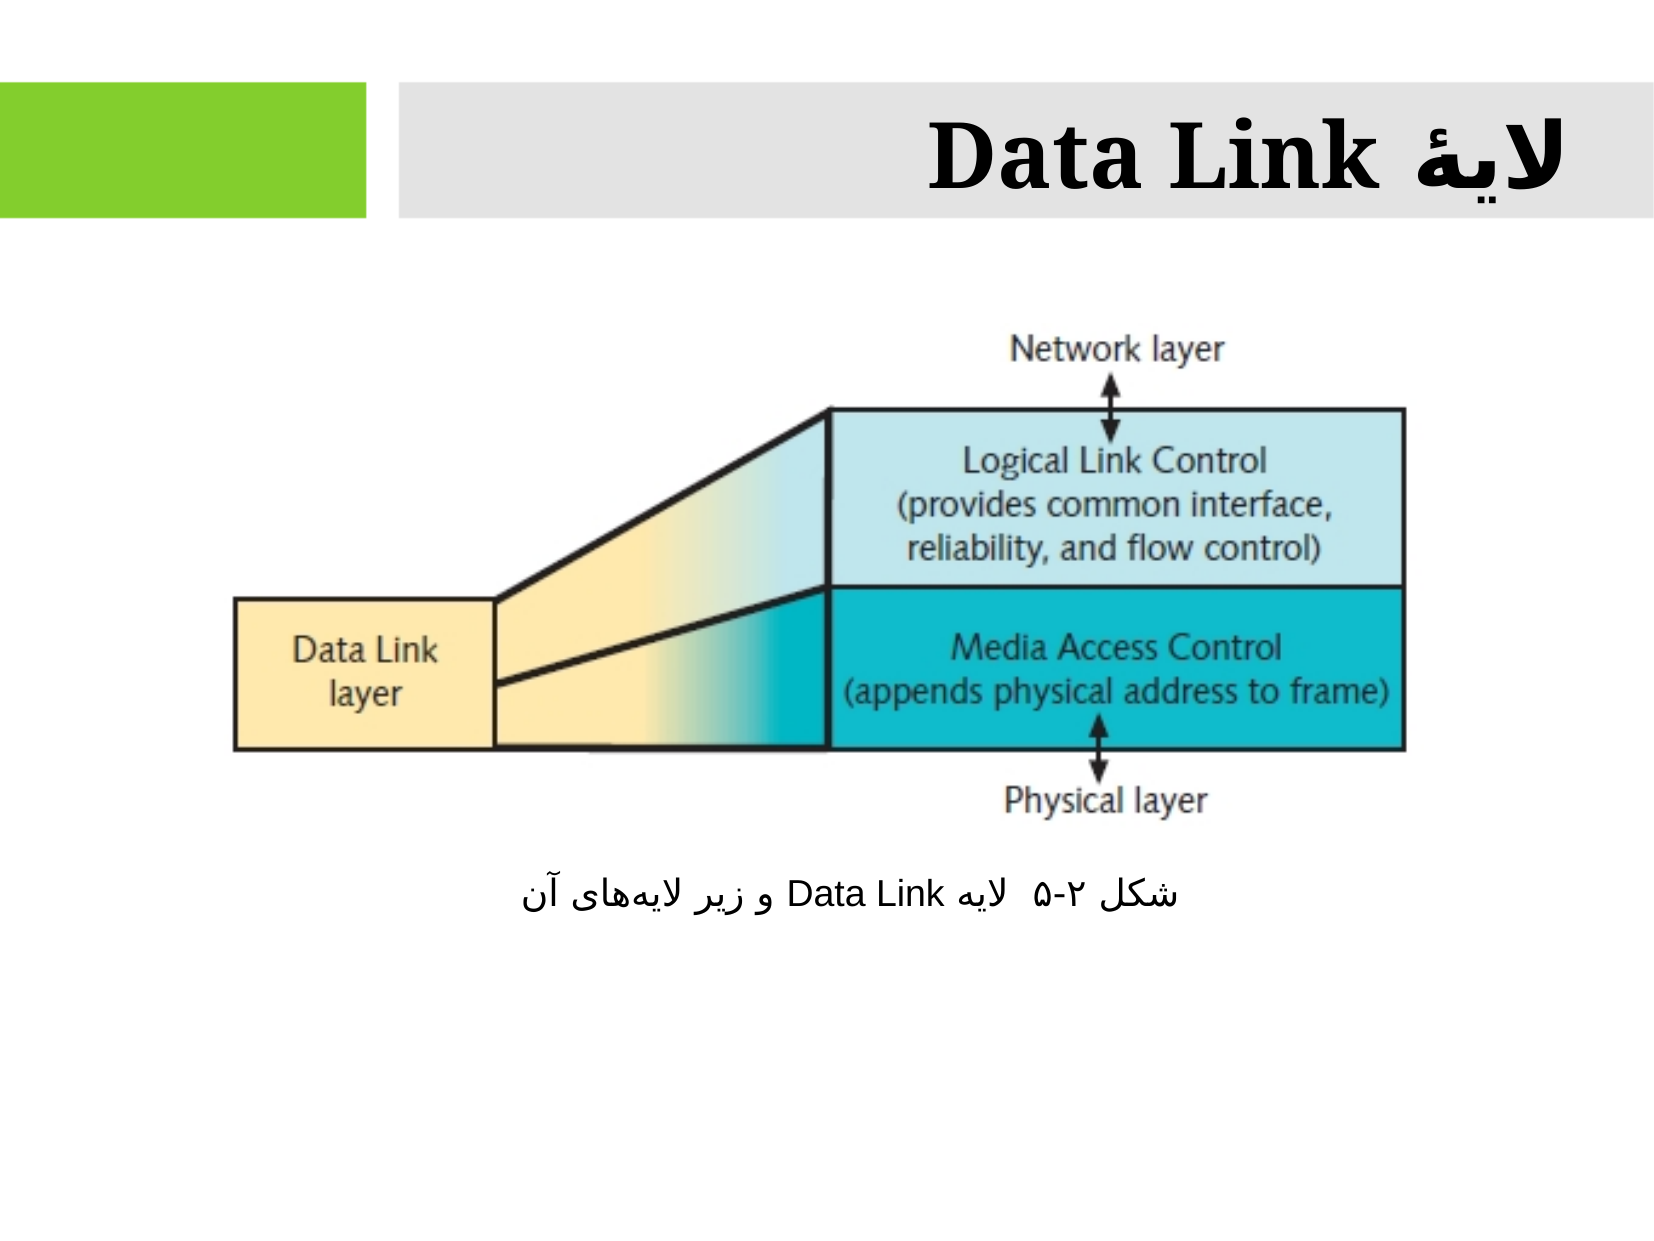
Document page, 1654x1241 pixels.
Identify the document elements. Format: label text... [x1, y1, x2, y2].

text_box [224, 323, 1424, 828]
picture [0, 0, 1654, 1241]
text_box شکل ۲-۵ لایه Data Link و زیر لایه‌های آن [411, 861, 1325, 922]
title لایهٔ Data Link [82, 49, 1571, 257]
